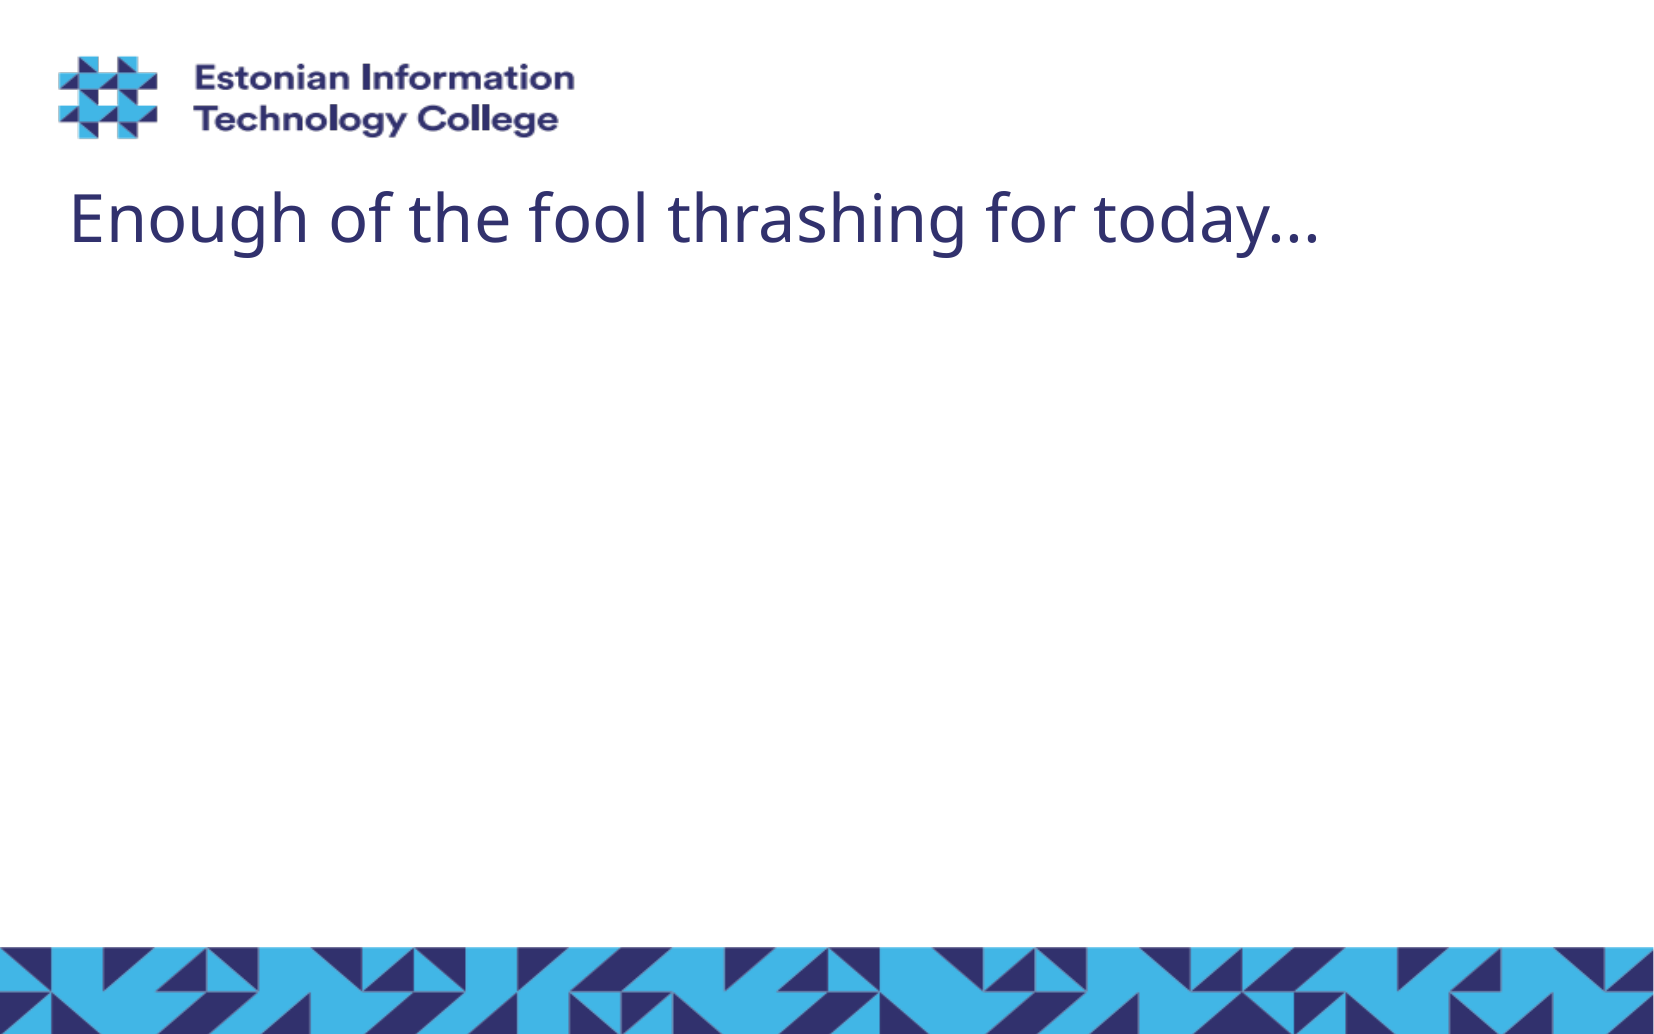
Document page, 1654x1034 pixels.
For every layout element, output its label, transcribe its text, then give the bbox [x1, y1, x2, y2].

title Enough of the fool thrashing for today... [68, 147, 1536, 286]
